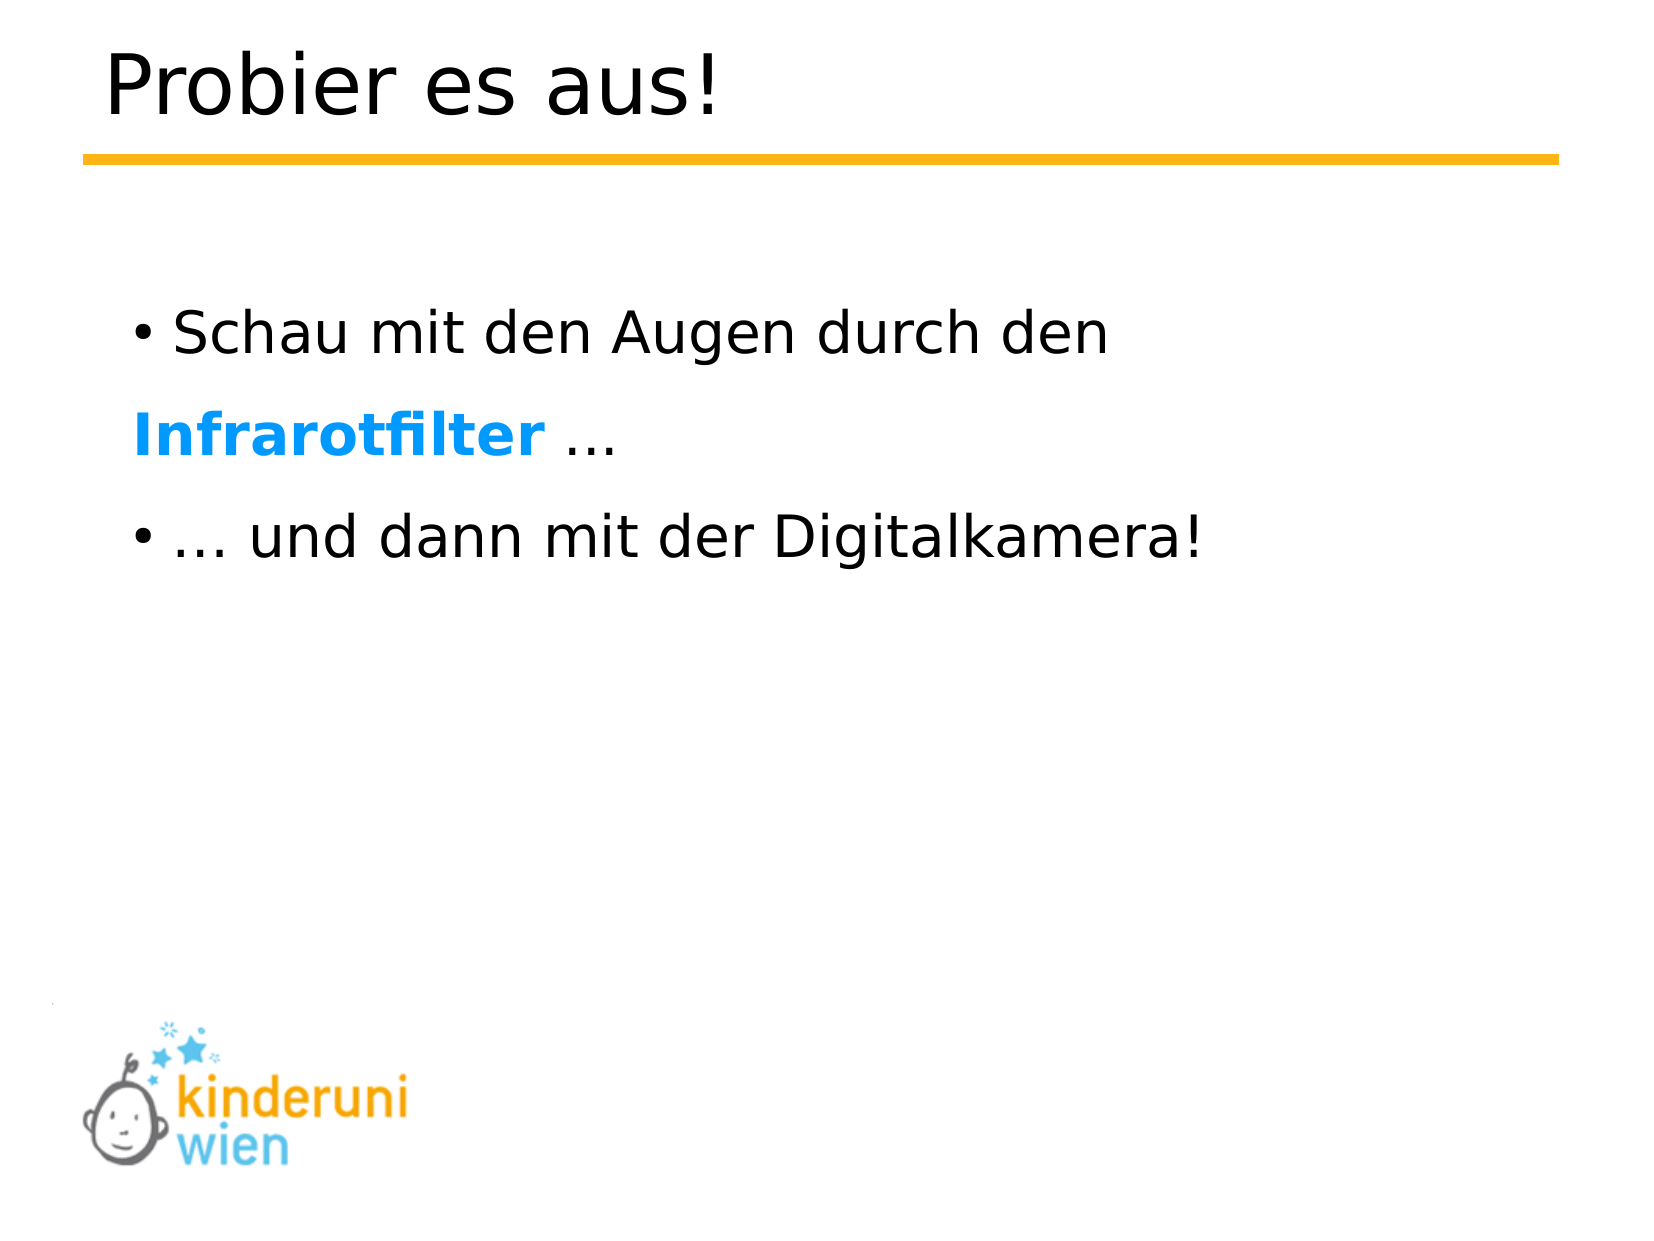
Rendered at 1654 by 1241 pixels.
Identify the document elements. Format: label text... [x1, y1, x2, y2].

text_box Schau mit den Augen durch den Infrarotfilter ... … und dann mit der Digitalkamera! [118, 258, 1536, 545]
picture [52, 1003, 443, 1208]
title Probier es aus! [88, 29, 1506, 142]
